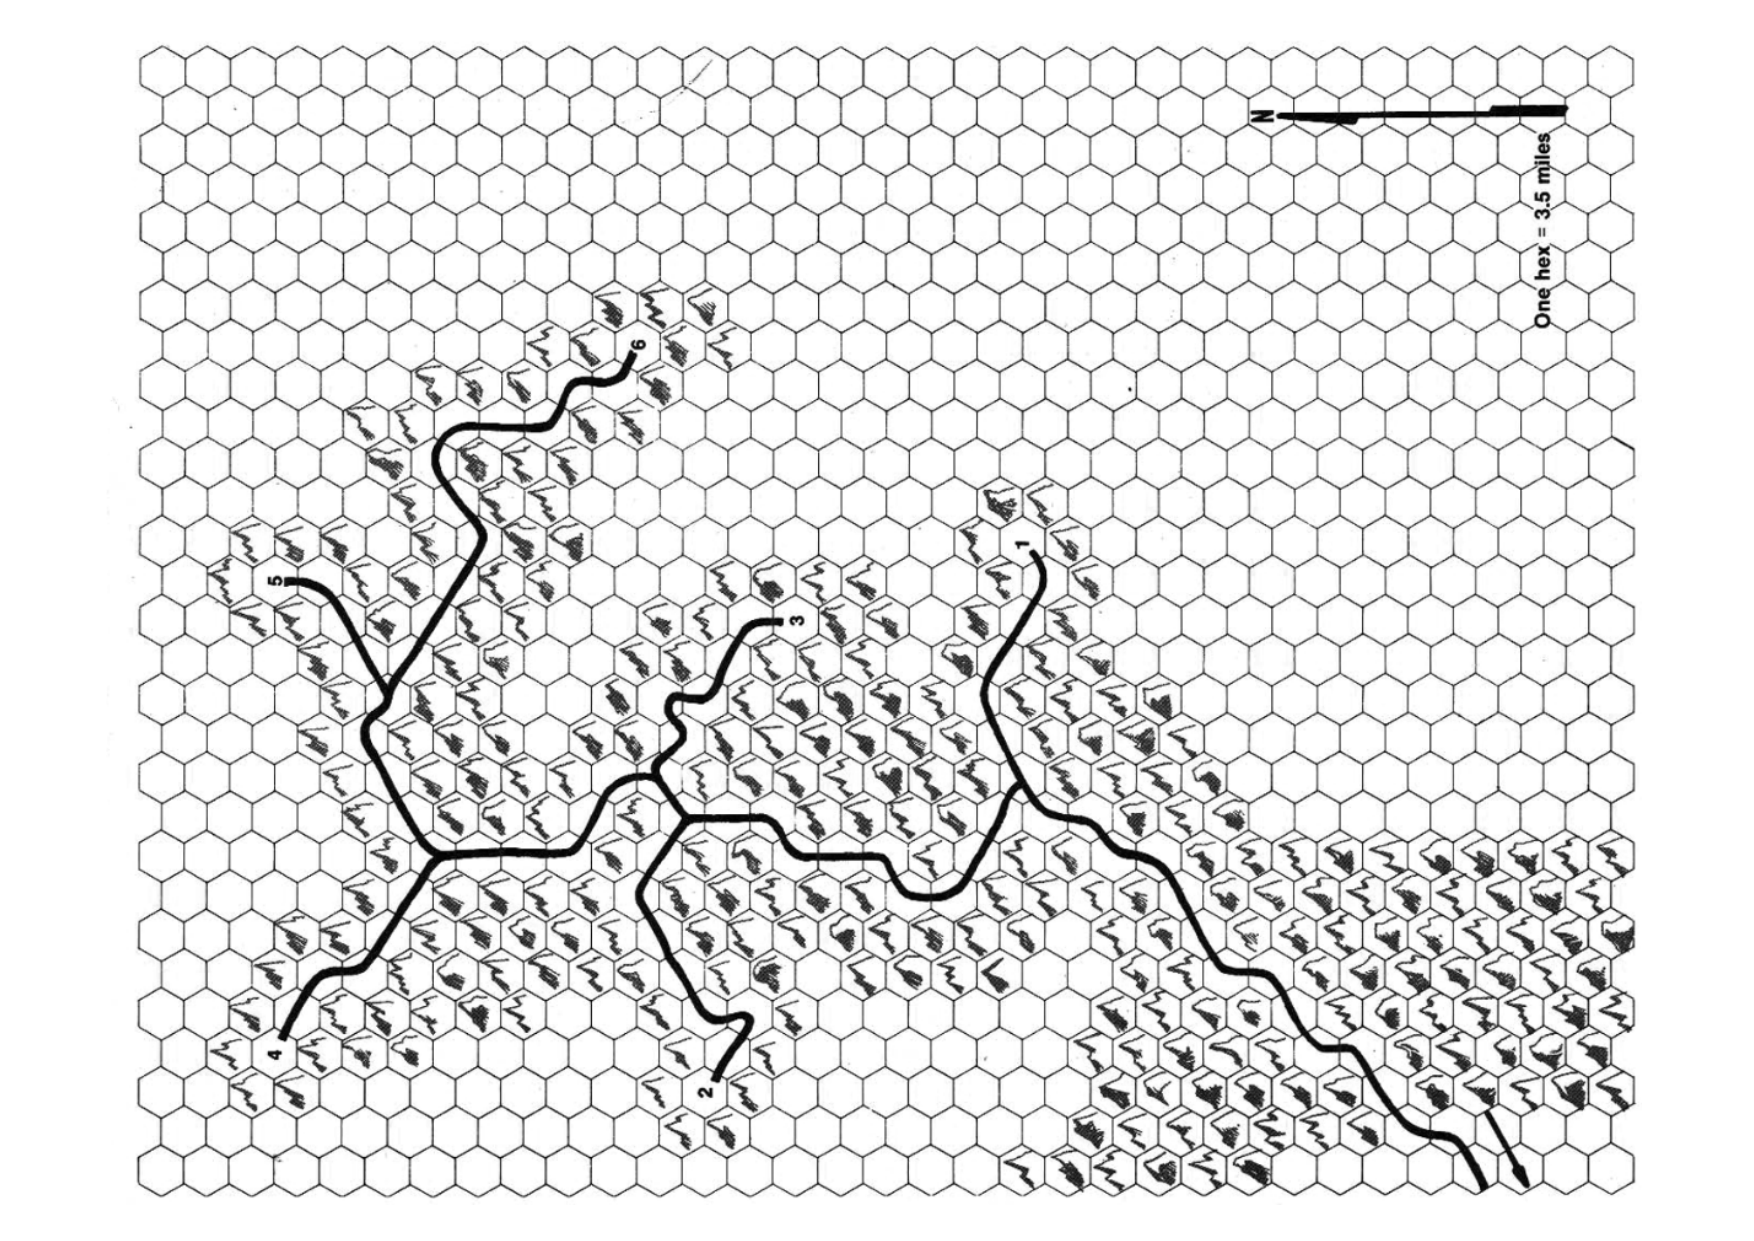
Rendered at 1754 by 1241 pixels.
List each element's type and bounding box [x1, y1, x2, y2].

picture [106, 39, 1642, 1205]
